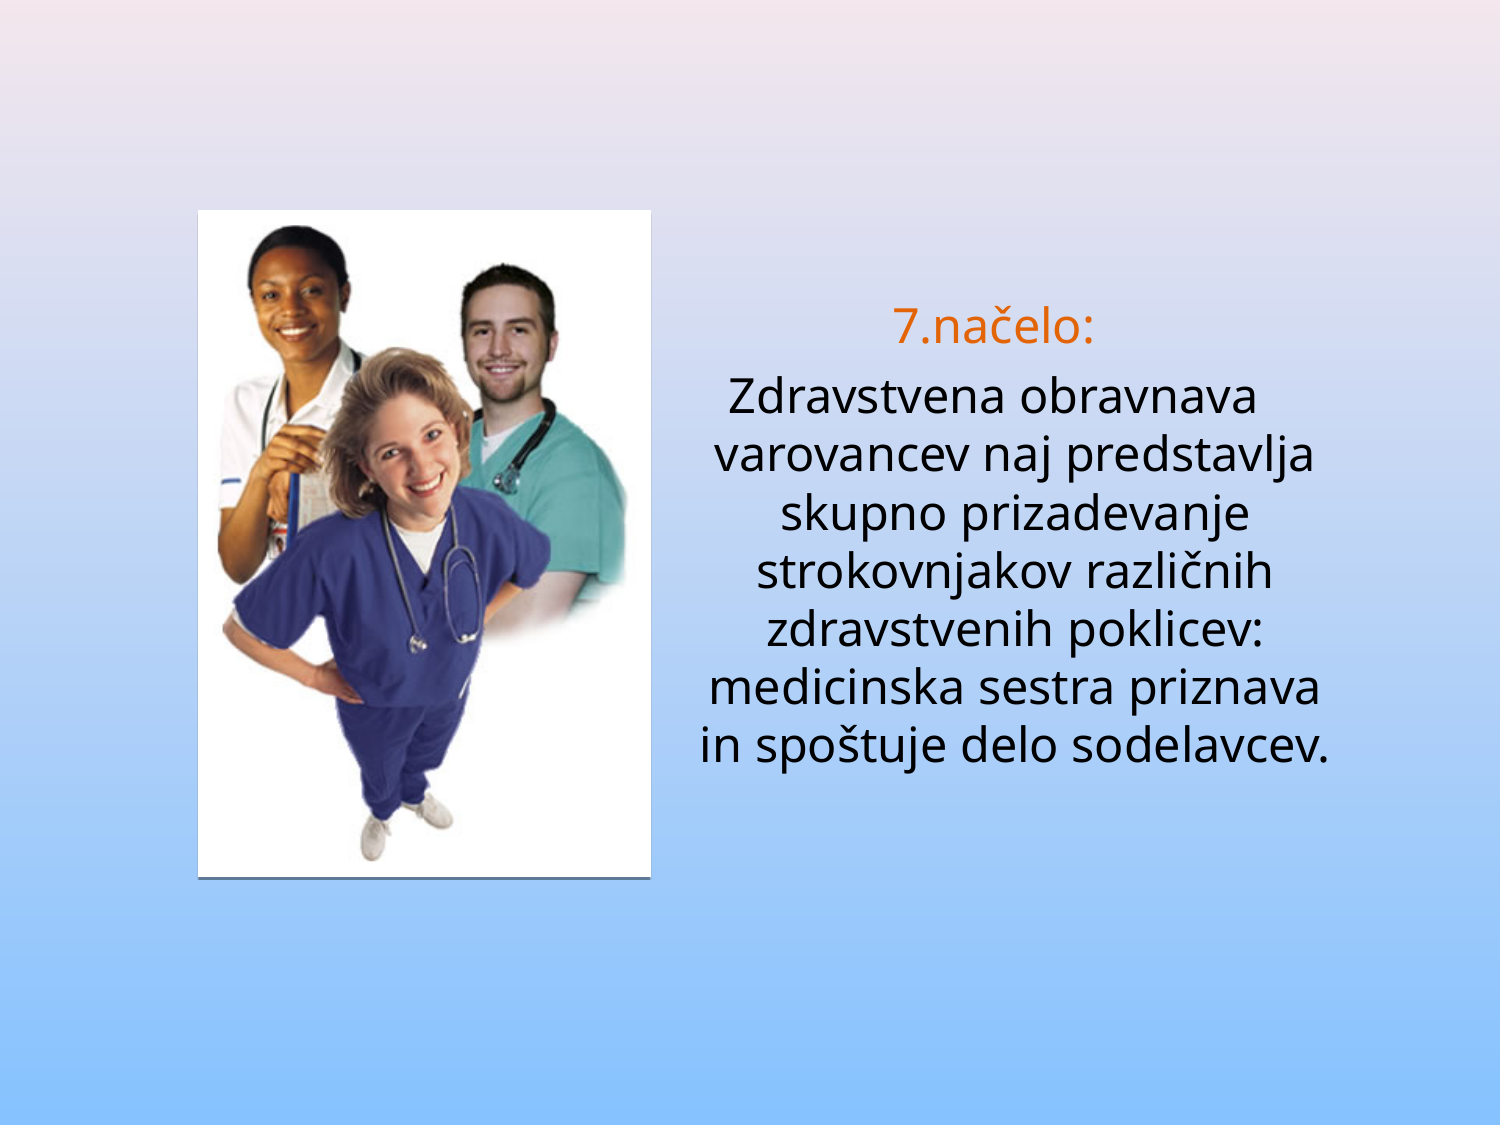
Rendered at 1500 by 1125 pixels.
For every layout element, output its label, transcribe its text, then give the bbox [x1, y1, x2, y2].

picture [212, 224, 637, 863]
list 7.načelo: Zdravstvena obravnava varovancev naj predstavlja skupno prizadevanje strokovnjakov različnih zdravstvenih poklicev: medicinska sestra priznava in spoštuje delo sodelavcev. [652, 287, 1350, 838]
